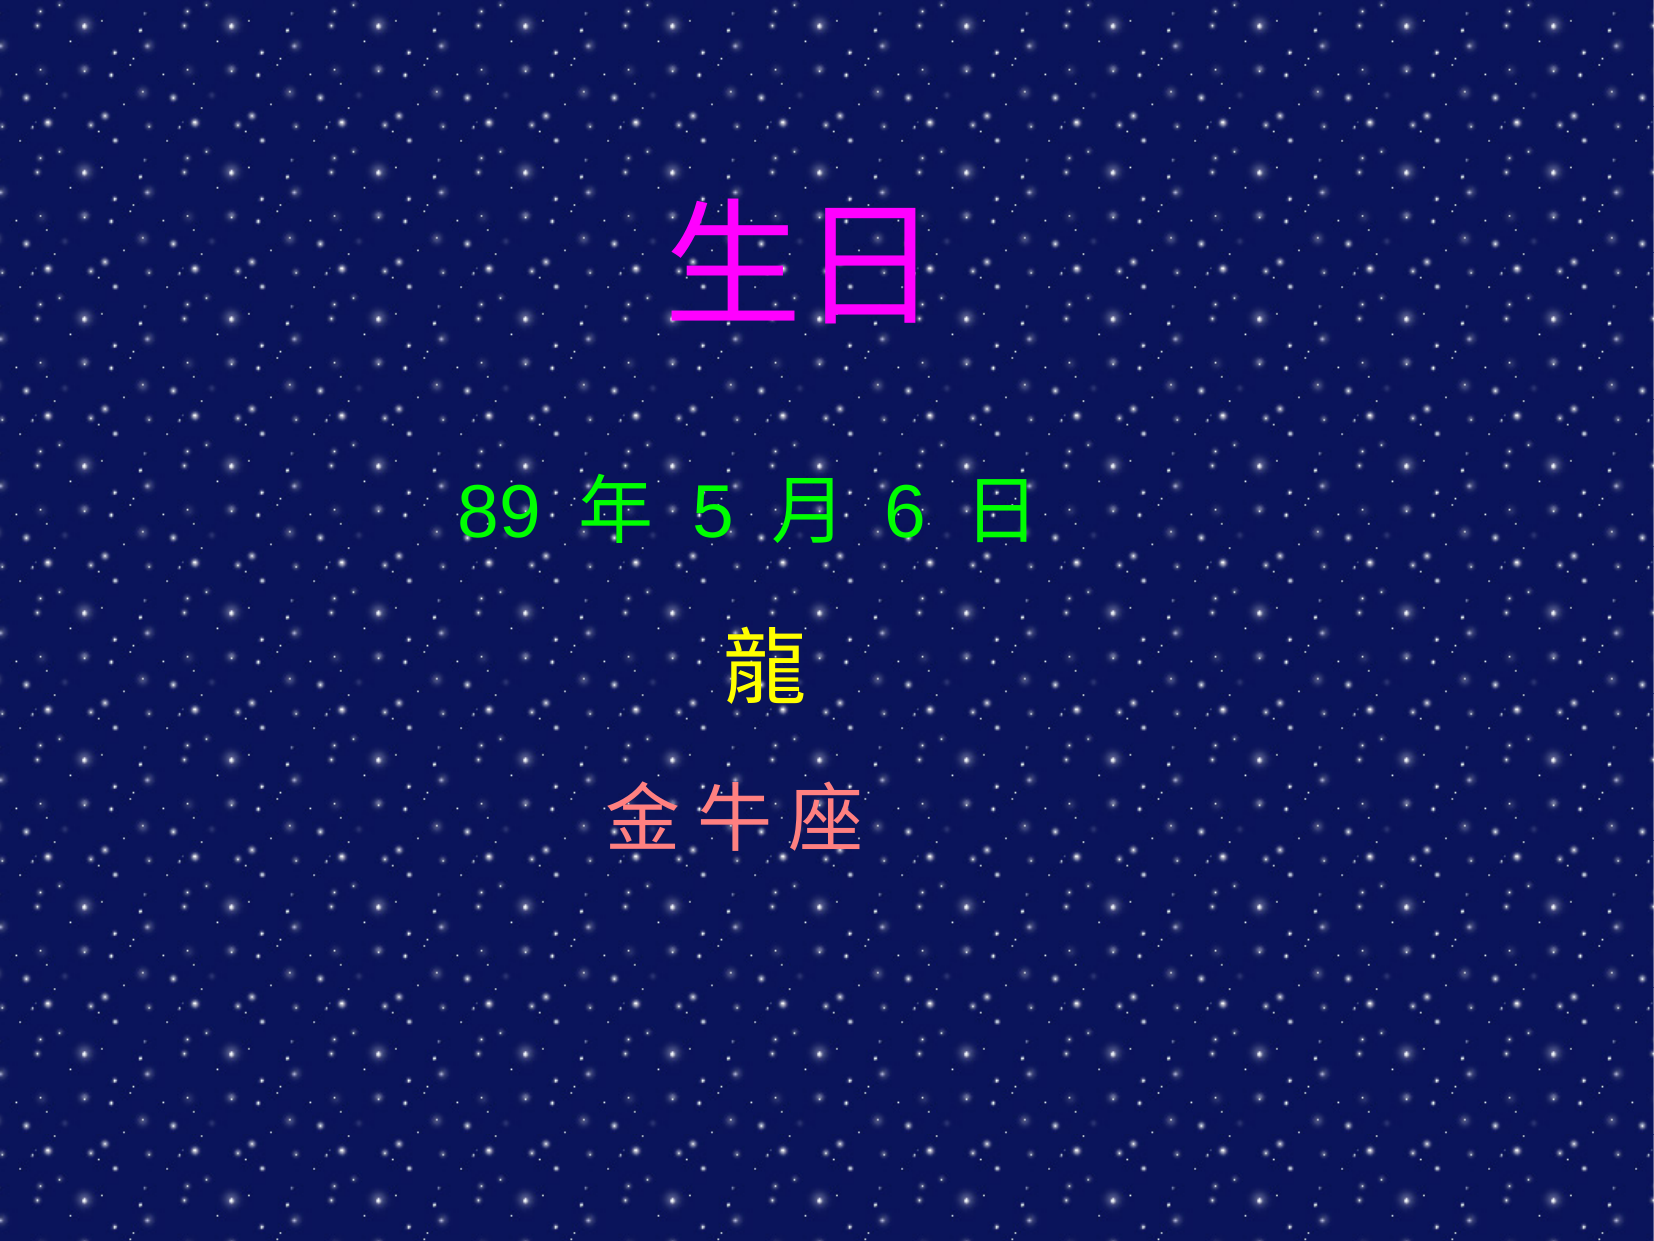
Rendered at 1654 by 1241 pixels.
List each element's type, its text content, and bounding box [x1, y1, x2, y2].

text_box 金 牛 座 [590, 751, 1241, 857]
text_box 龍 [708, 594, 1211, 709]
text_box 89 年 5 月 6 日 [442, 442, 1211, 549]
picture [0, 0, 1654, 1241]
text_box 生日 [649, 147, 1300, 328]
text_box [649, 620, 680, 695]
text_box [501, 590, 562, 666]
